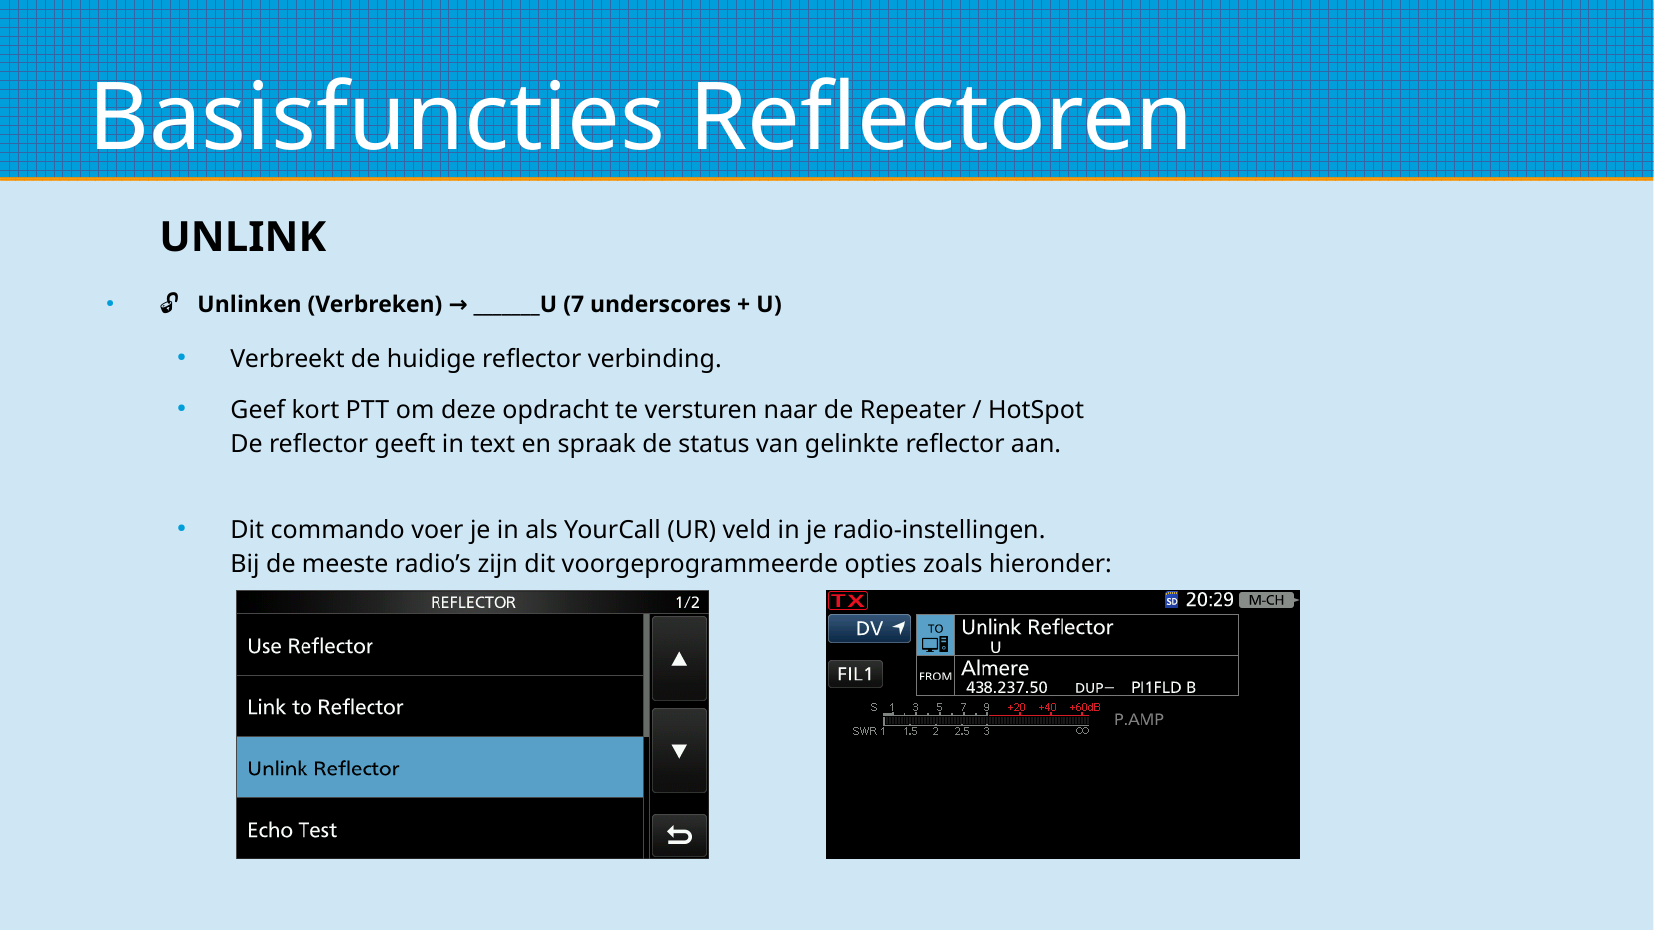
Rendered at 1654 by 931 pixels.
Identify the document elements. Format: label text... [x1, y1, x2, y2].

list UNLINK 🔓 Unlinken (Verbreken) → _______U (7 underscores + U) Verbreekt de huidige reflector verbinding. Geef kort PTT om deze opdracht te versturen naar de Repeater / HotSpot De reflector geeft in text en spraak de status van gelinkte reflector aan. Dit commando voer je in als YourCall (UR) veld in je radio-instellingen. Bij de meeste radio’s zijn dit voorgeprogrammeerde opties zoals hieronder: [88, 206, 1565, 886]
picture [236, 590, 709, 859]
title Basisfuncties Reflectoren [88, 14, 1565, 178]
picture [826, 590, 1300, 859]
